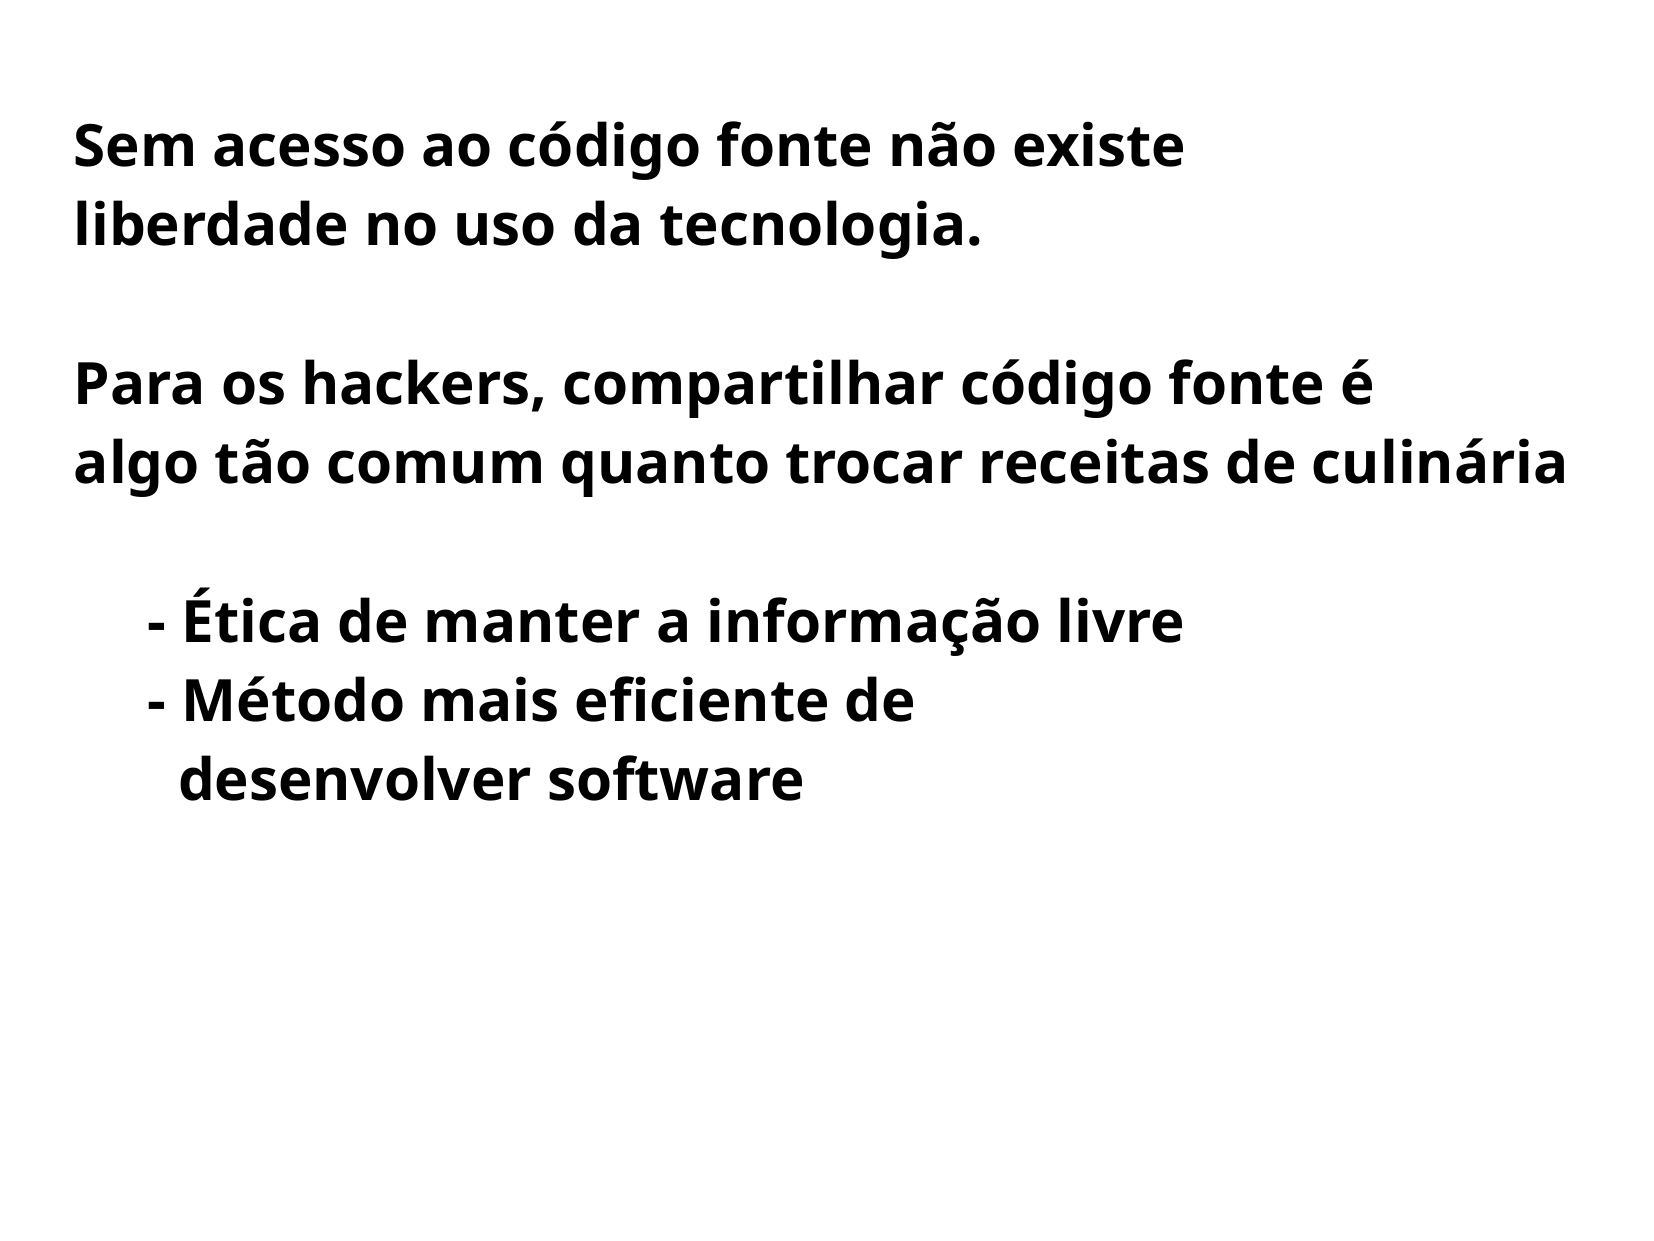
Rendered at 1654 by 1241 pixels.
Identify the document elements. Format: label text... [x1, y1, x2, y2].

text_box Sem acesso ao código fonte não existe liberdade no uso da tecnologia. Para os hackers, compartilhar código fonte é algo tão comum quanto trocar receitas de culinária - Ética de manter a informação livre - Método mais eficiente de desenvolver software [59, 96, 1654, 722]
